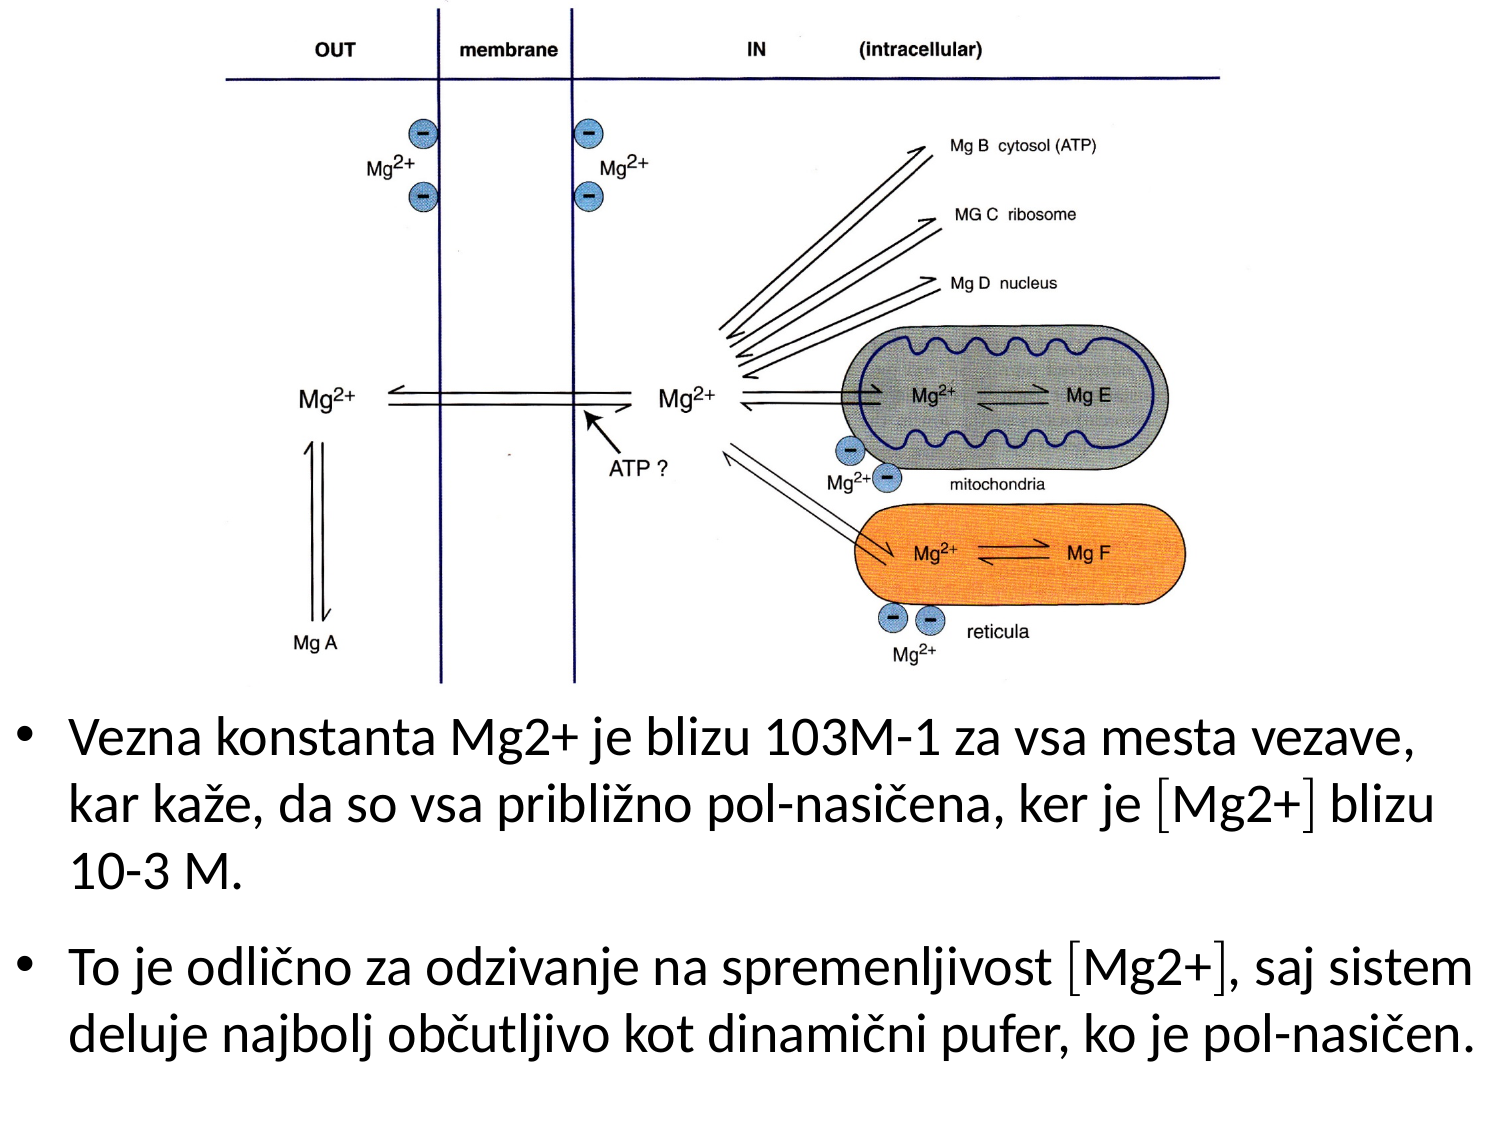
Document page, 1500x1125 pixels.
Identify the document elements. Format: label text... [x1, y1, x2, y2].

picture [206, 0, 1270, 687]
list Vezna konstanta Mg2+ je blizu 103M-1 za vsa mesta vezave, kar kaže, da so vsa približno pol-nasičena, ker je Mg2+ blizu 10-3 M. To je odlično za odzivanje na spremenljivost Mg2+, saj sistem deluje najbolj občutljivo kot dinamični pufer, ko je pol-nasičen. [0, 692, 1500, 1125]
